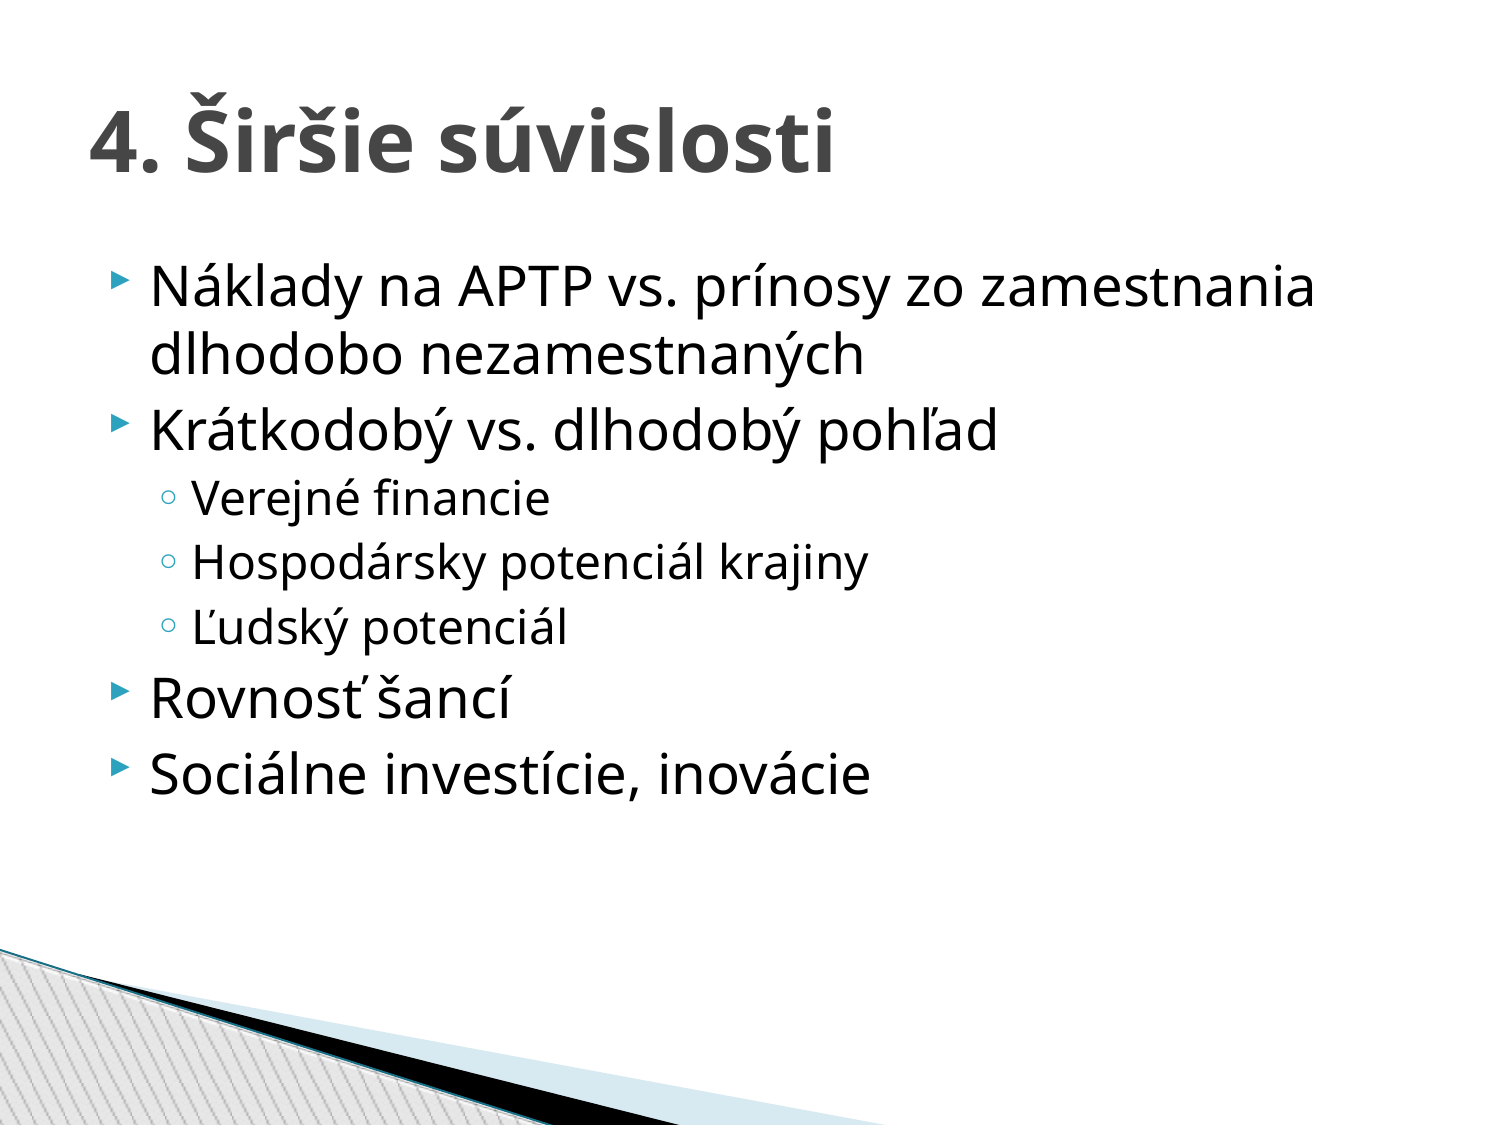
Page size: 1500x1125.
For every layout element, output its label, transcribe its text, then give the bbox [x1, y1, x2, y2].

text_box Náklady na APTP vs. prínosy zo zamestnania dlhodobo nezamestnaných Krátkodobý vs. dlhodobý pohľad Verejné financie Hospodársky potenciál krajiny Ľudský potenciál Rovnosť šancí Sociálne investície, inovácie [74, 242, 1425, 986]
text_box 4. Širšie súvislosti [74, 45, 1425, 233]
